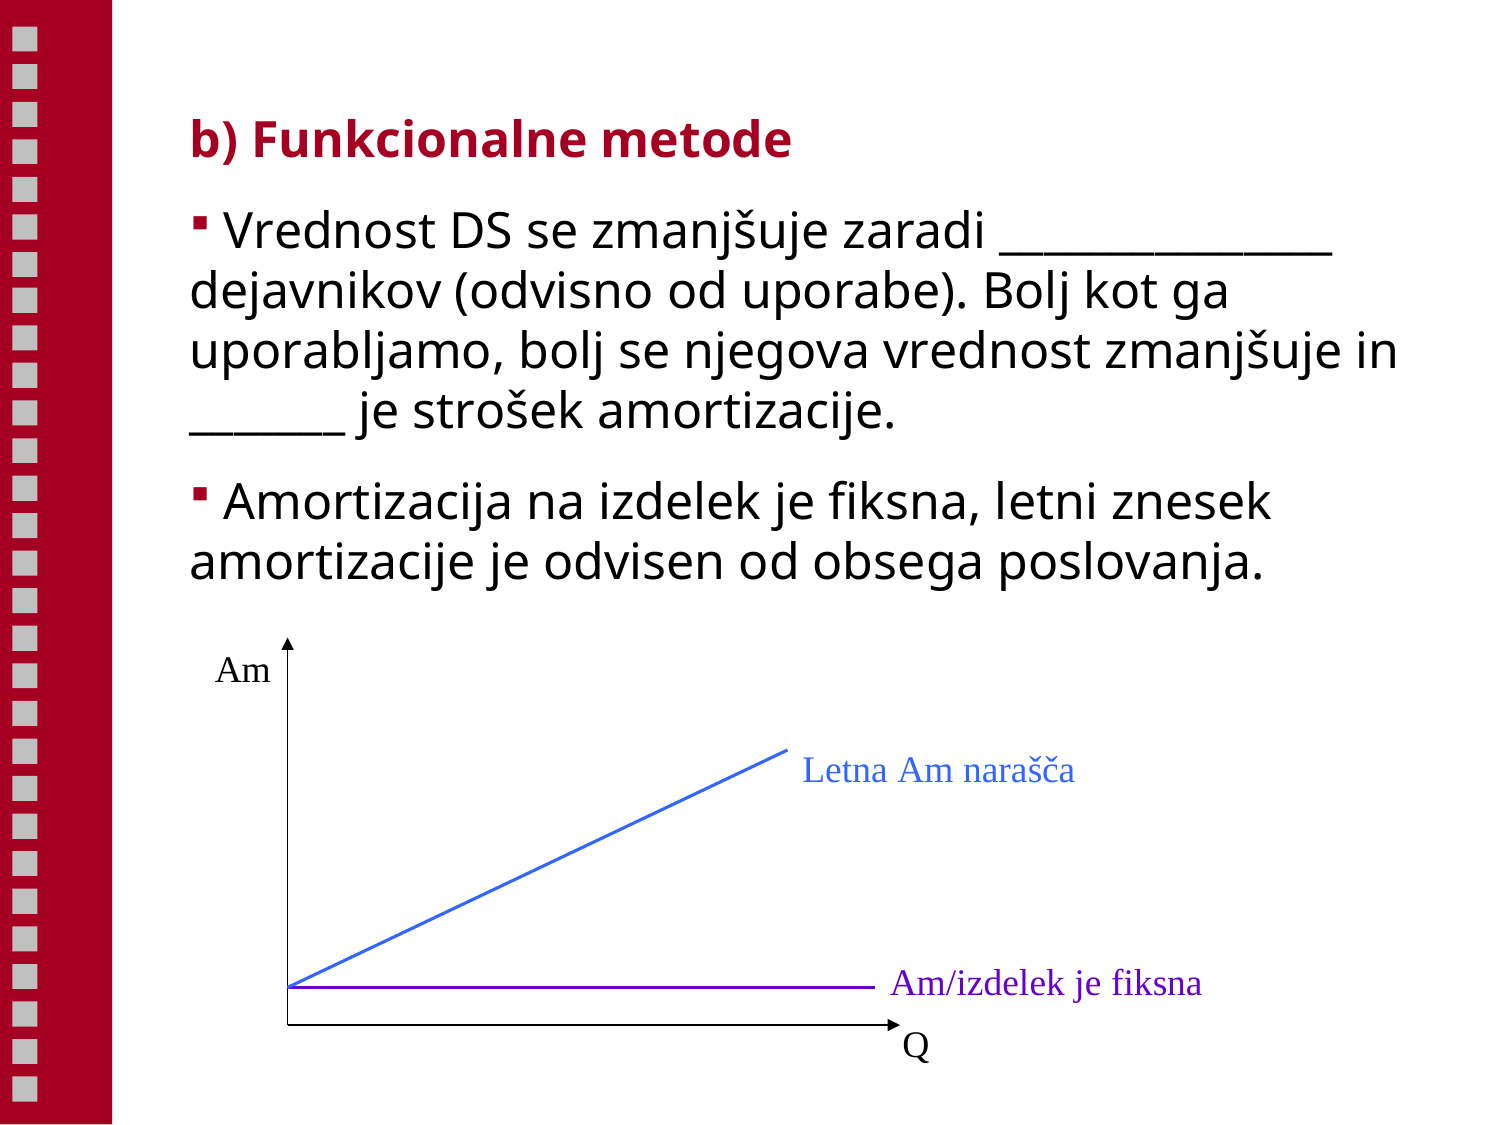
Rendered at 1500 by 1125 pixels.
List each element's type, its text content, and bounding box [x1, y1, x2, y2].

text_box Q [887, 1012, 976, 1073]
text_box Letna Am narašča [787, 737, 1276, 798]
text_box b) Funkcionalne metode Vrednost DS se zmanjšuje zaradi _______________ dejavnikov (odvisno od uporabe). Bolj kot ga uporabljamo, bolj se njegova vrednost zmanjšuje in _______ je strošek amortizacije. Amortizacija na izdelek je fiksna, letni znesek amortizacije je odvisen od obsega poslovanja. [174, 99, 1451, 598]
text_box Am/izdelek je fiksna [875, 949, 1326, 1011]
text_box Am [200, 637, 288, 698]
